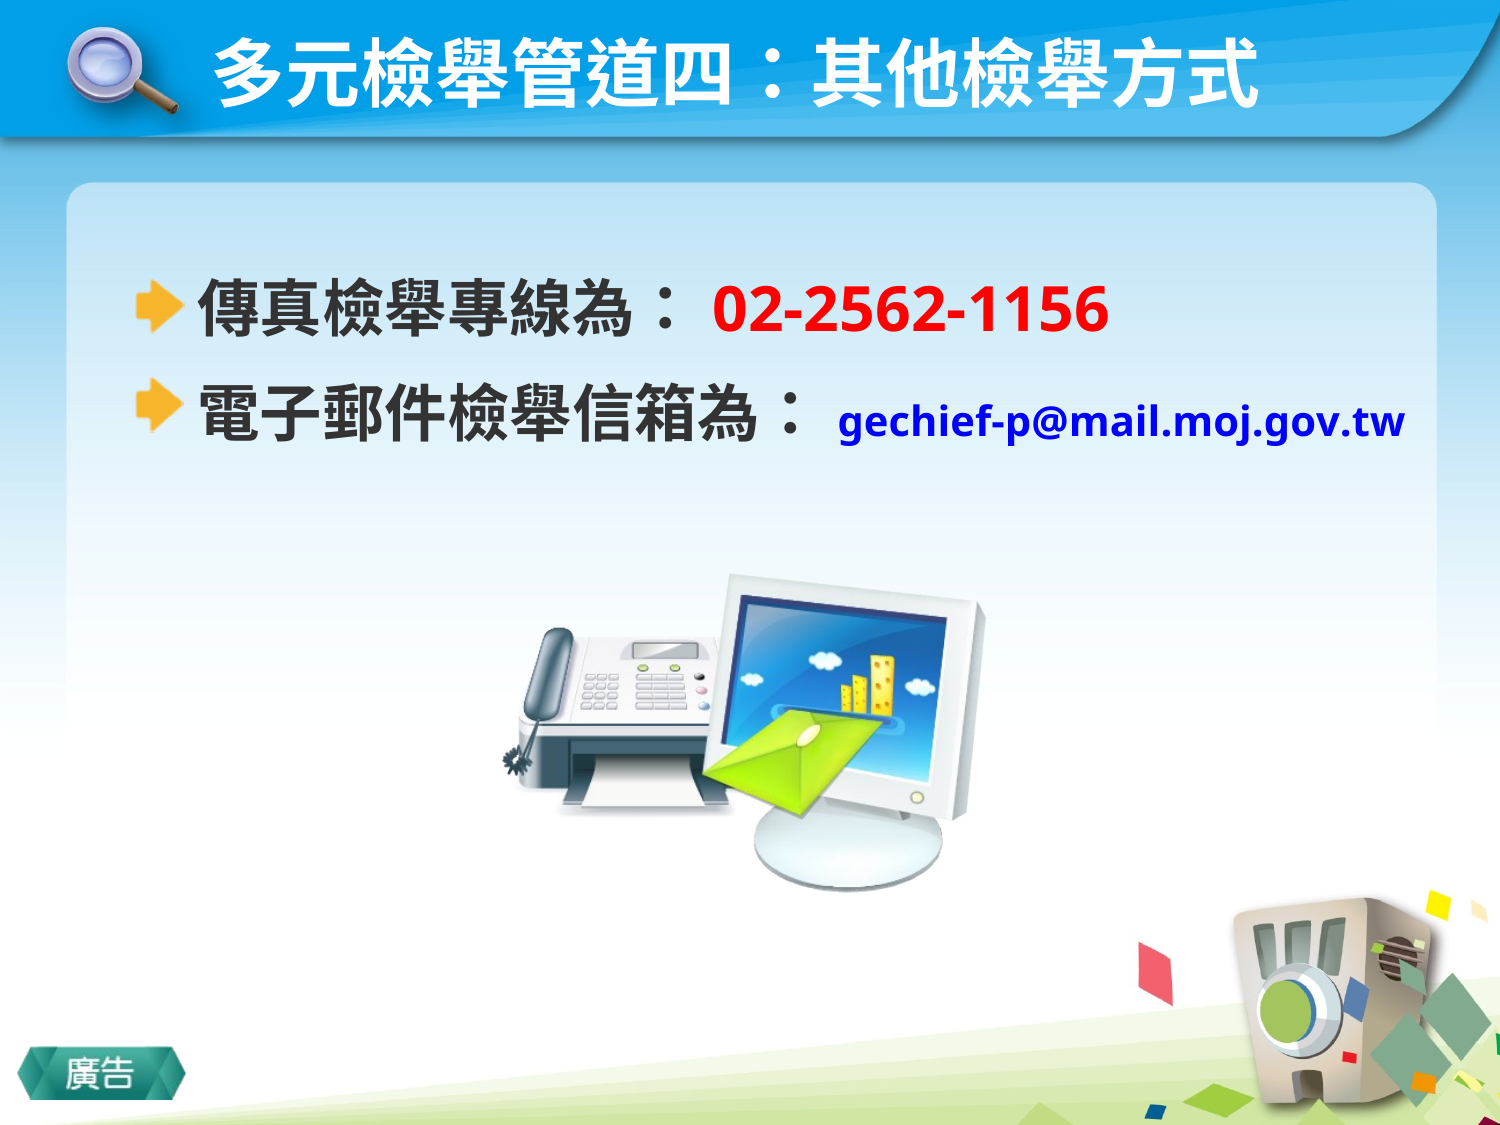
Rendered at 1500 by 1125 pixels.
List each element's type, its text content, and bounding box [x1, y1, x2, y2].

text_box 多元檢舉管道四：其他檢舉方式 [195, 18, 1341, 125]
picture [0, 0, 1500, 1125]
picture [67, 27, 179, 114]
text_box 傳真檢舉專線為：02-2562-1156 電子郵件檢舉信箱為：gechief-p@mail.moj.gov.tw [182, 231, 1447, 457]
